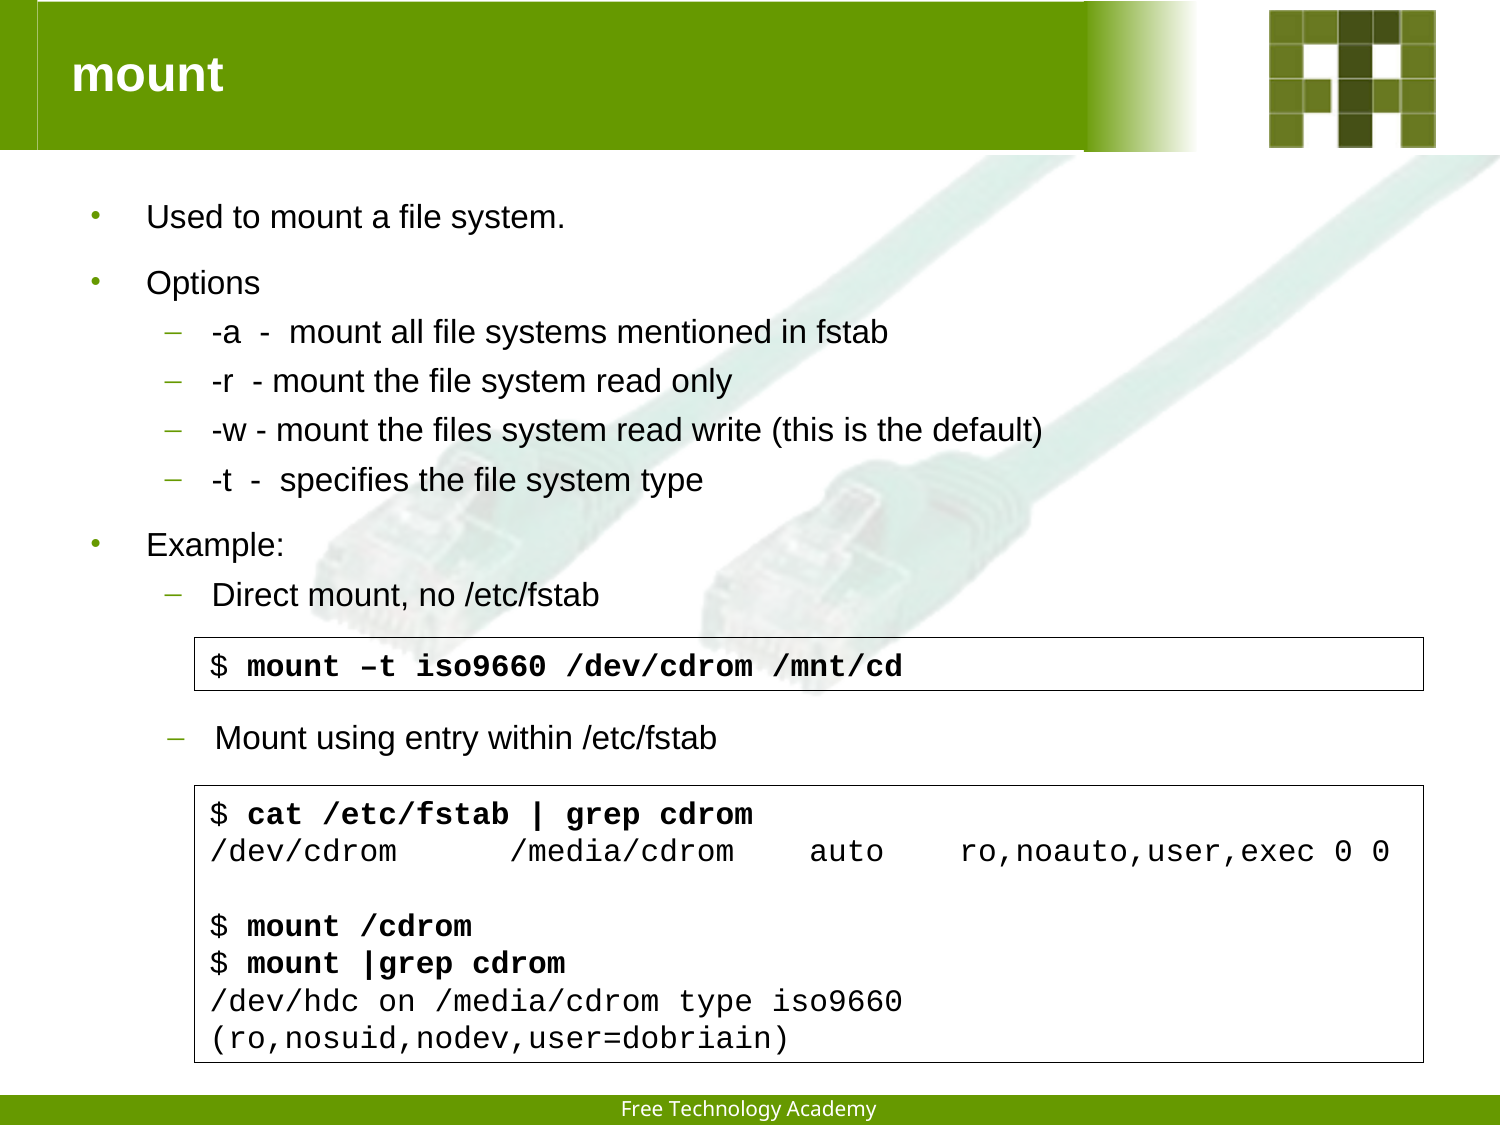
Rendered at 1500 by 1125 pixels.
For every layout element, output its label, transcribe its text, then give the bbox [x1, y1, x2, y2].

picture [1269, 10, 1436, 148]
title mount [56, 1, 1107, 152]
text_box $ mount –t iso9660 /dev/cdrom /mnt/cd [194, 637, 1424, 691]
text_box $ cat /etc/fstab | grep cdrom /dev/cdrom /media/cdrom auto ro,noauto,user,exec 0 0 $ mount /cdrom $ mount |grep cdrom /dev/hdc on /media/cdrom type iso9660 (ro,nosuid,nodev,user=dobriain) [194, 785, 1424, 1063]
list Mount using entry within /etc/fstab [77, 708, 1423, 779]
list Used to mount a file system. Options -a - mount all file systems mentioned in fstab -r - mount the file system read only -w - mount the files system read write (this is the default) -t - specifies the file system type Example: Direct mount, no /etc/fstab [75, 187, 1426, 1065]
